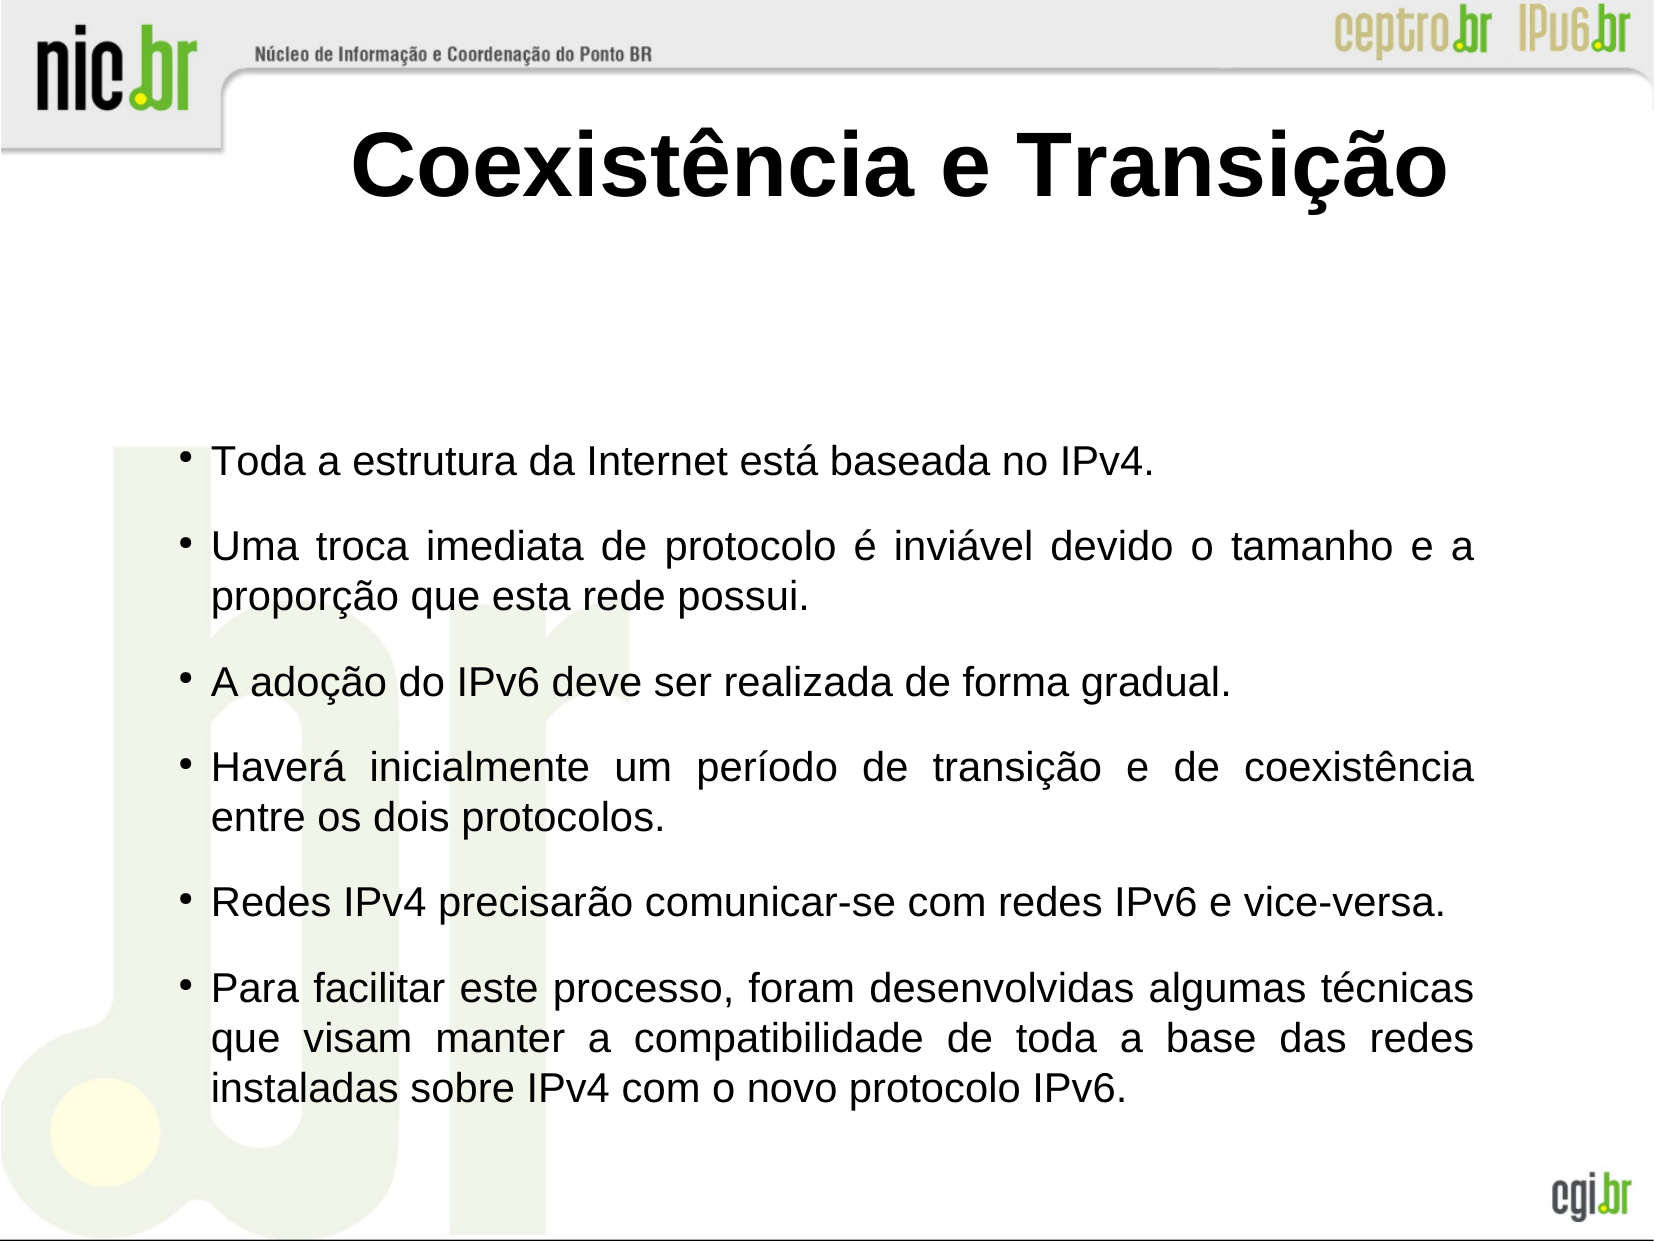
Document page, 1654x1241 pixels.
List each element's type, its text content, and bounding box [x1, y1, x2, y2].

text_box Coexistência e Transição [147, 97, 1654, 215]
text_box Toda a estrutura da Internet está baseada no IPv4. Uma troca imediata de protocolo é inviável devido o tamanho e a proporção que esta rede possui. A adoção do IPv6 deve ser realizada de forma gradual. Haverá inicialmente um período de transição e de coexistência entre os dois protocolos. Redes IPv4 precisarão comunicar-se com redes IPv6 e vice-versa. Para facilitar este processo, foram desenvolvidas algumas técnicas que visam manter a compatibilidade de toda a base das redes instaladas sobre IPv4 com o novo protocolo IPv6. [163, 426, 1491, 976]
picture [0, 0, 1654, 1241]
